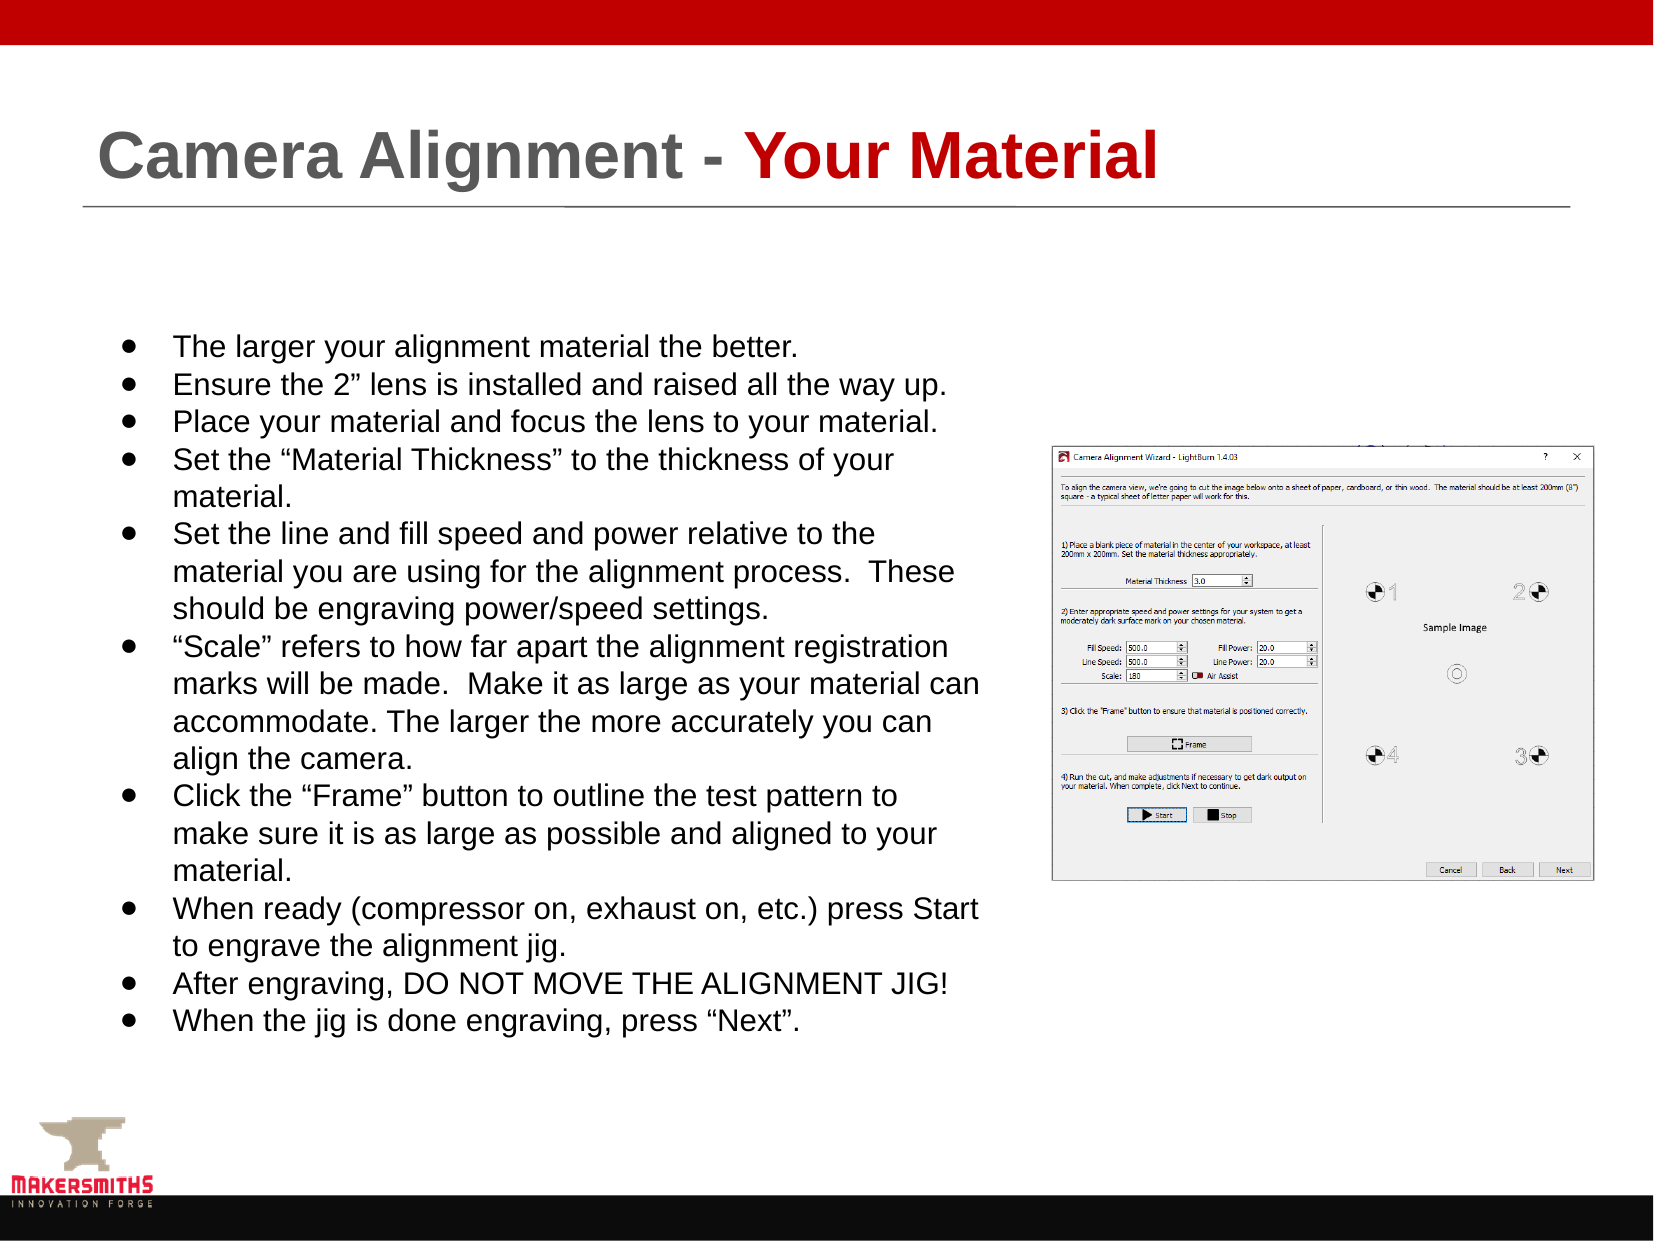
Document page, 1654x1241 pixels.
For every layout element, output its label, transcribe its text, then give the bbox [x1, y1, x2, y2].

picture [1051, 445, 1595, 881]
text_box The larger your alignment material the better. Ensure the 2” lens is installed and raised all the way up. Place your material and focus the lens to your material. Set the “Material Thickness” to the thickness of your material. Set the line and fill speed and power relative to the material you are using for the alignment process. These should be engraving power/speed settings. “Scale” refers to how far apart the alignment registration marks will be made. Make it as large as your material can accommodate. The larger the more accurately you can align the camera. Click the “Frame” button to outline the test pattern to make sure it is as large as possible and aligned to your material. When ready (compressor on, exhaust on, etc.) press Start to engrave the alignment jig. After engraving, DO NOT MOVE THE ALIGNMENT JIG! When the jig is done engraving, press “Next”. [82, 321, 997, 1043]
picture [5, 1109, 158, 1216]
title Camera Alignment - Your Material [82, 51, 1571, 207]
